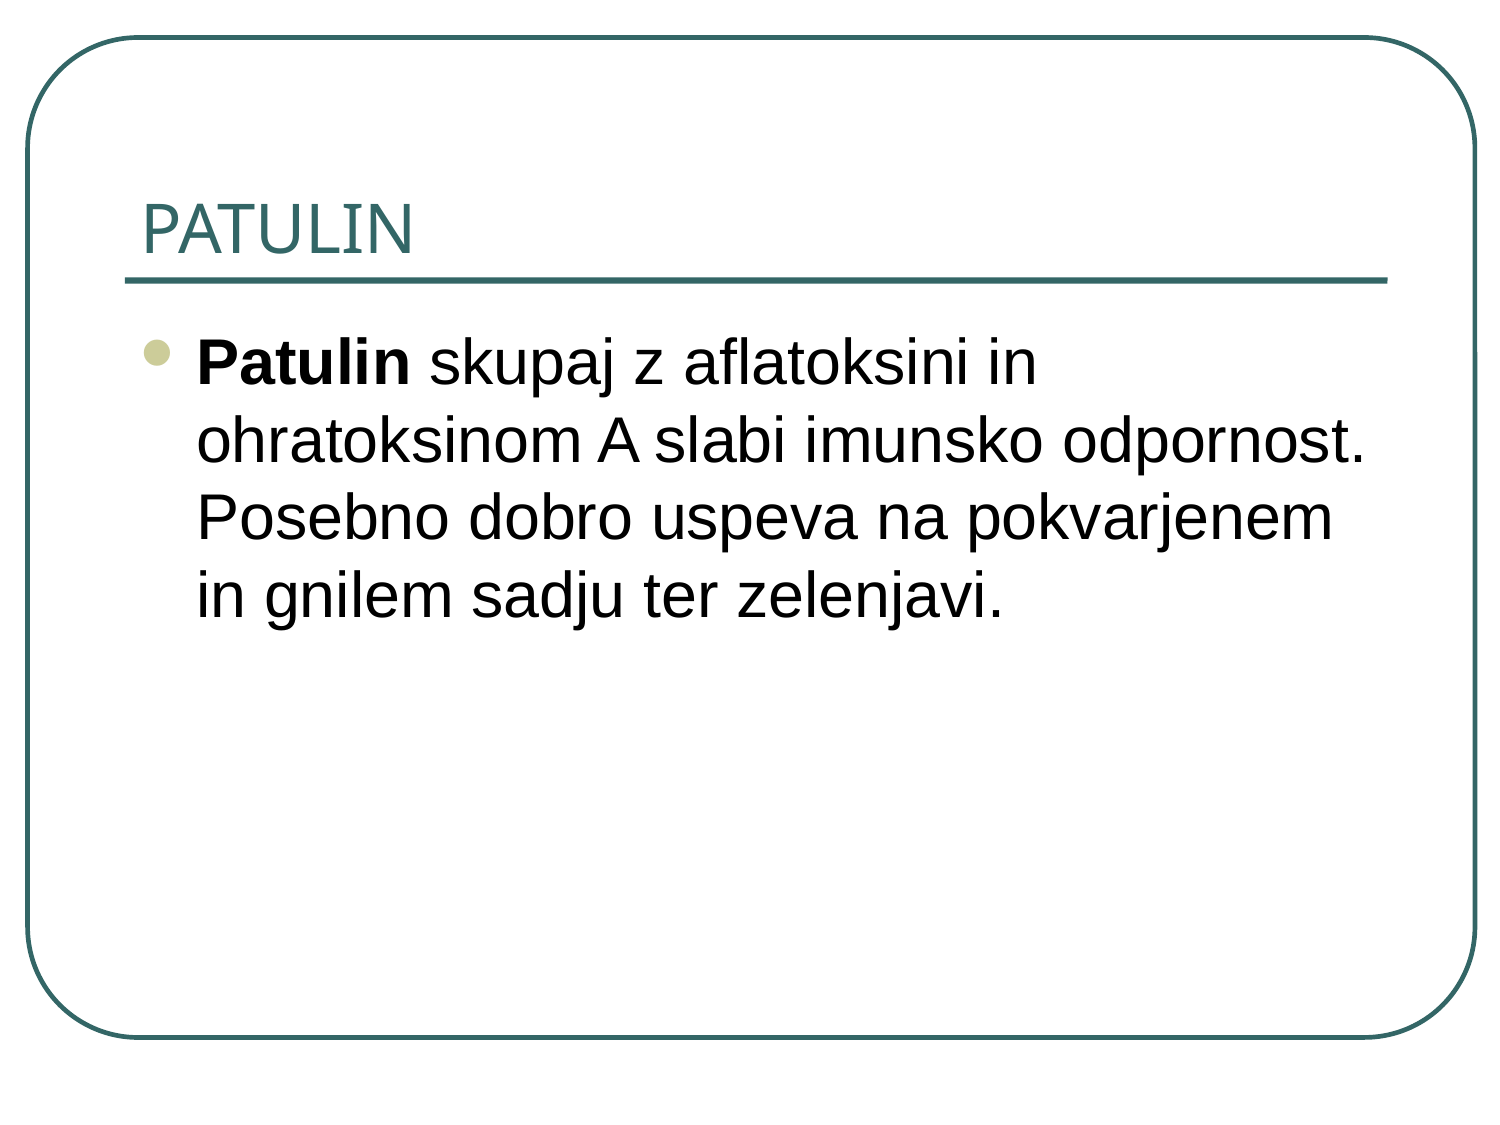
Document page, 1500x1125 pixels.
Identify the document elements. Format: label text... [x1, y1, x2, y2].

list Patulin skupaj z aflatoksini in ohratoksinom A slabi imunsko odpornost. Posebno dobro uspeva na pokvarjenem in gnilem sadju ter zelenjavi. [125, 312, 1388, 975]
title PATULIN [125, 87, 1388, 275]
